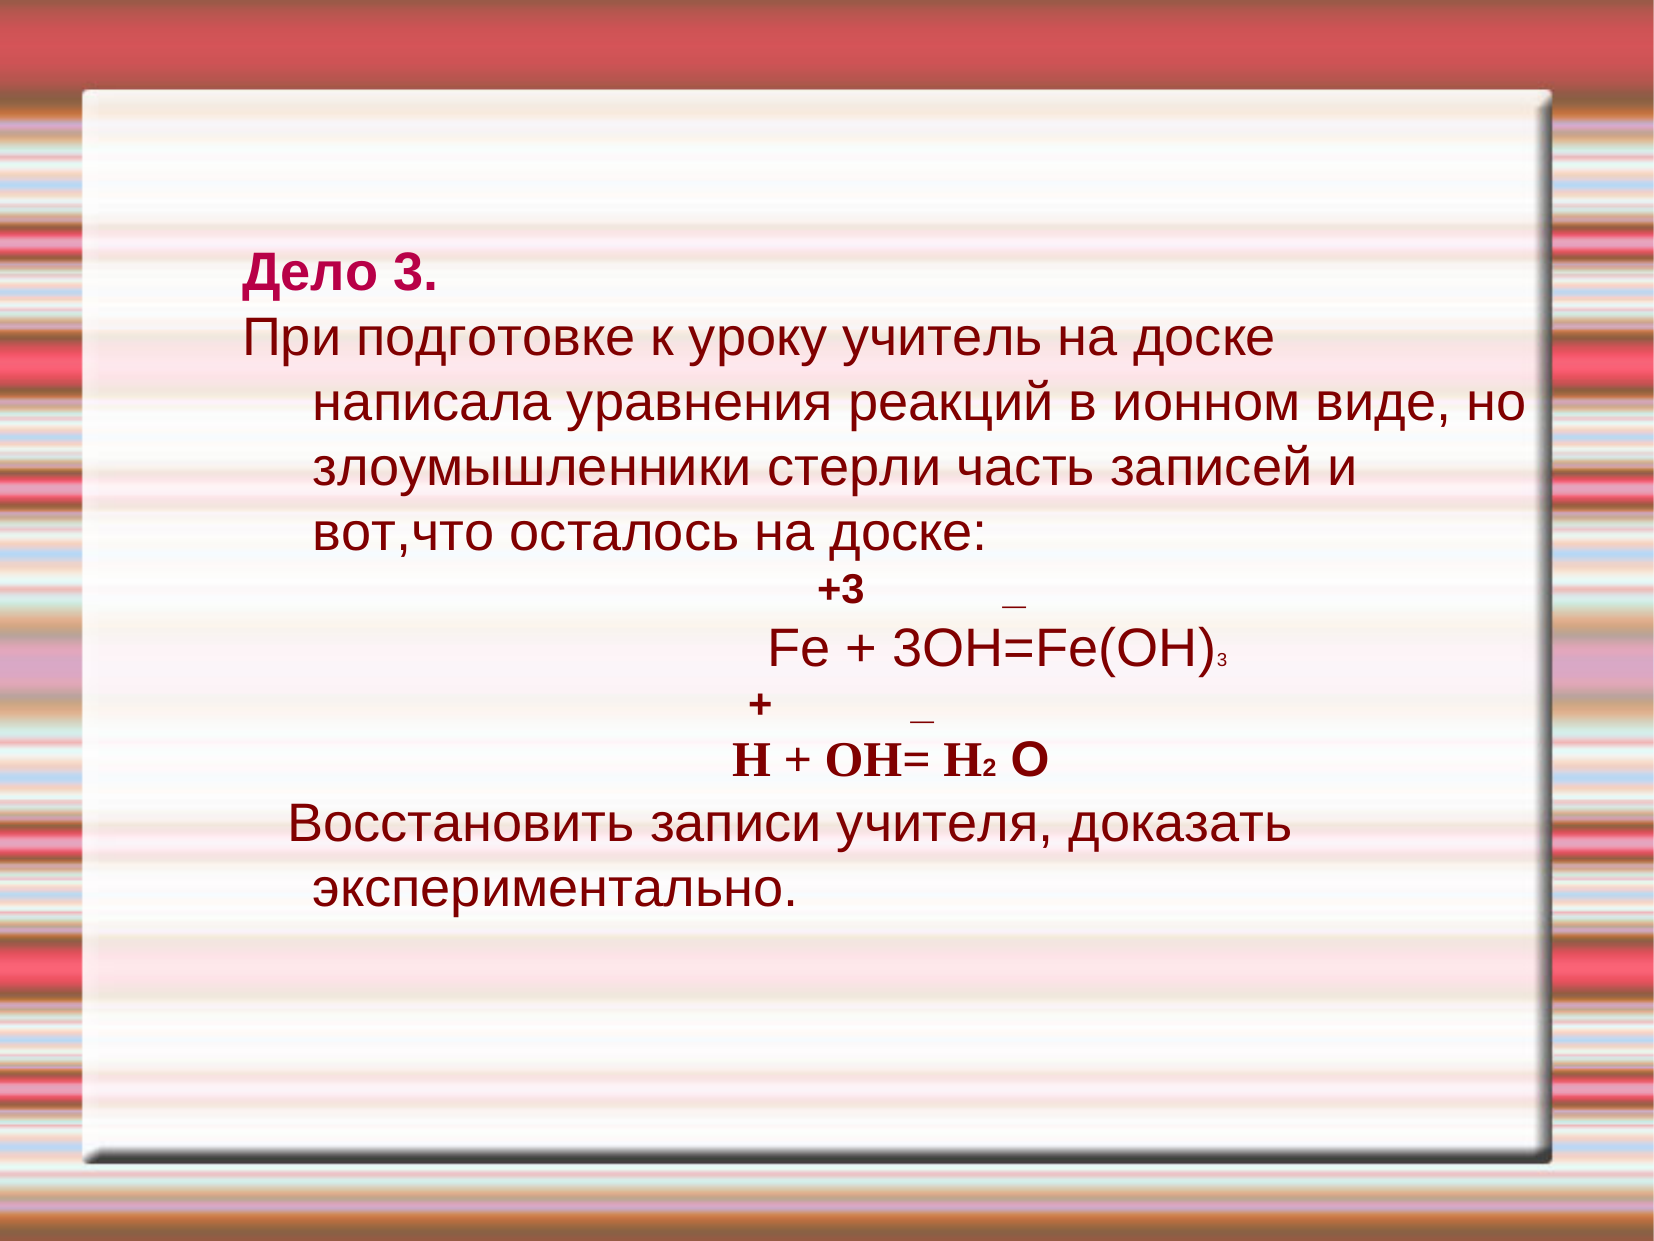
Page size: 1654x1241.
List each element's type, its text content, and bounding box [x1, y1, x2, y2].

list Дело 3. При подготовке к уроку учитель на доске написала уравнения реакций в ионном виде, но злоумышленники стерли часть записей и вот,что осталось на доске: +3 _ Fe + 3OH=Fe(OH)3 + _ H + OH= H2 O Восстановить записи учителя, доказать экспериментально. [147, 236, 1529, 502]
text_box [4, 502, 1654, 803]
list Дело 3. При подготовке к уроку учитель на доске написала уравнения реакций в ионном виде, но злоумышленники стерли часть записей и вот,что осталось на доске: +3 _ Fe + 3OH=Fe(OH)3 + _ H + OH= H2 O Восстановить записи учителя, доказать экспериментально. [147, 803, 1529, 1152]
